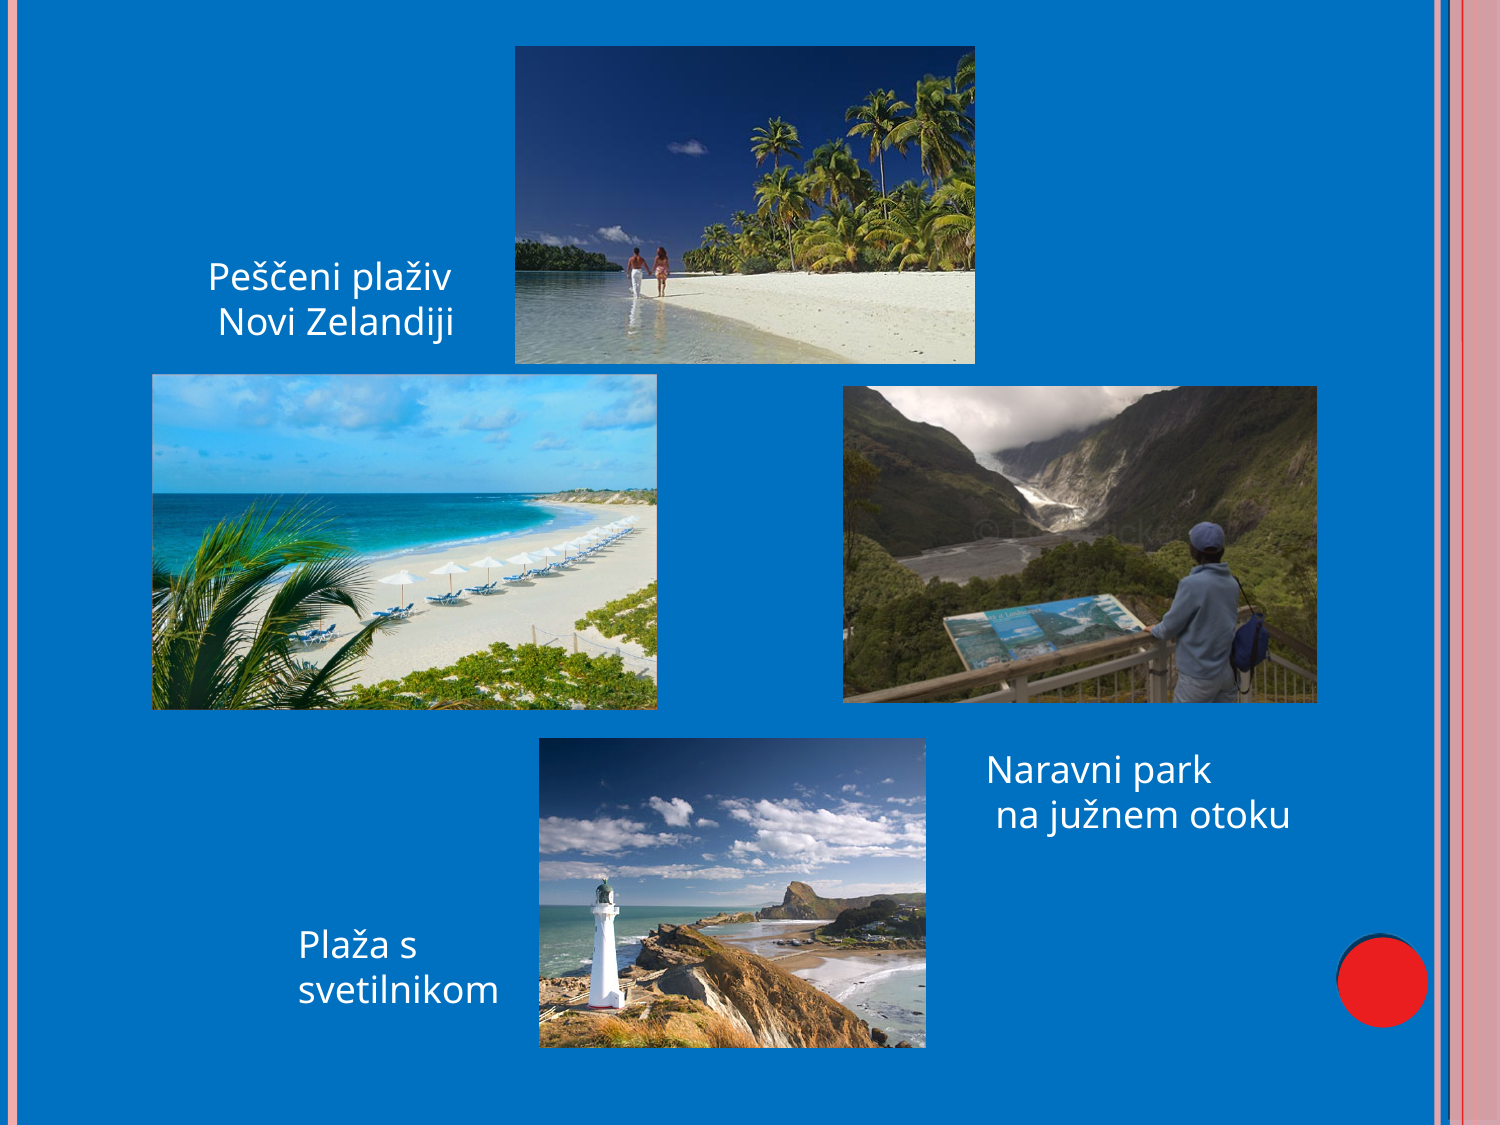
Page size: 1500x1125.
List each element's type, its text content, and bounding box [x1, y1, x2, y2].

picture [843, 386, 1317, 704]
text_box Plaža s svetilnikom [283, 913, 515, 1019]
text_box Naravni park na južnem otoku [970, 738, 1307, 844]
text_box Peščeni plaživ Novi Zelandiji [192, 246, 471, 351]
picture [515, 46, 975, 364]
picture [152, 374, 657, 710]
picture [539, 738, 926, 1048]
